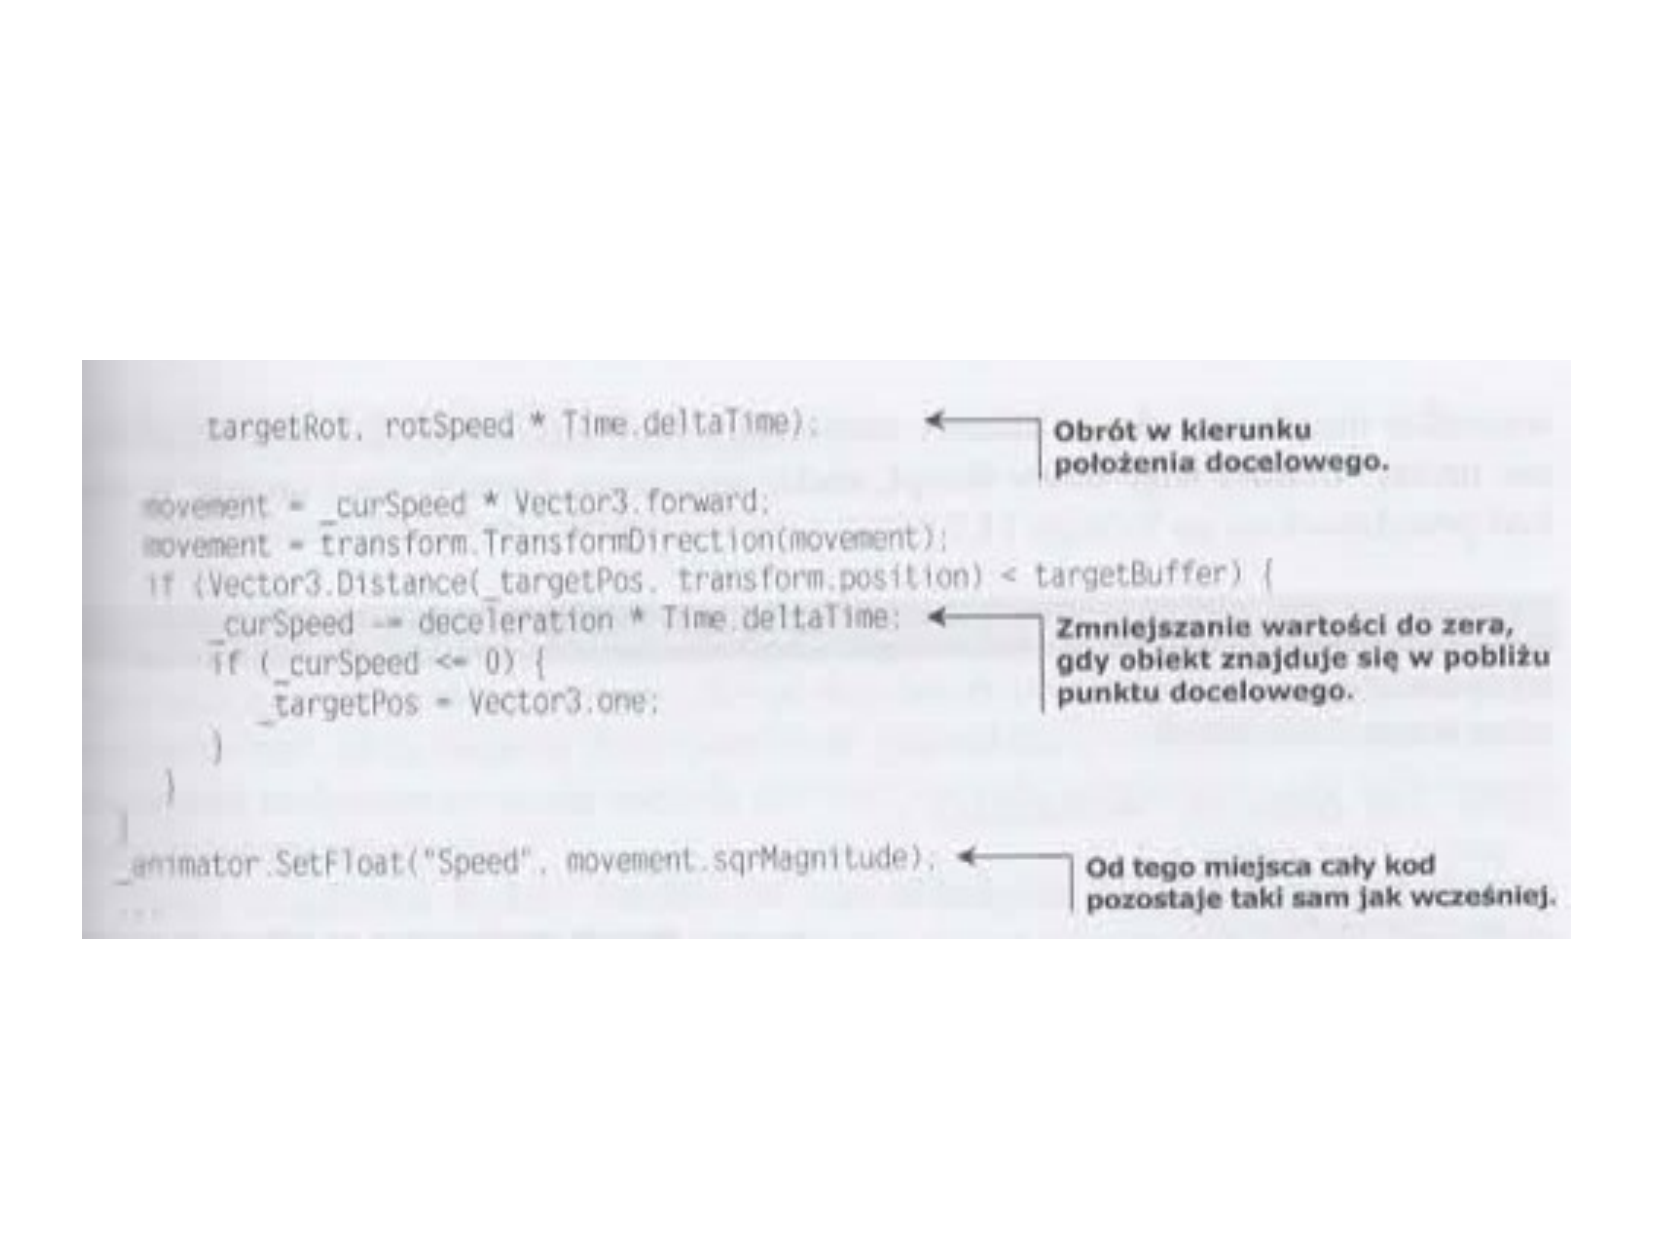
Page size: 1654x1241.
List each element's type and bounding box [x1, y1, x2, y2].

picture [82, 360, 1571, 939]
